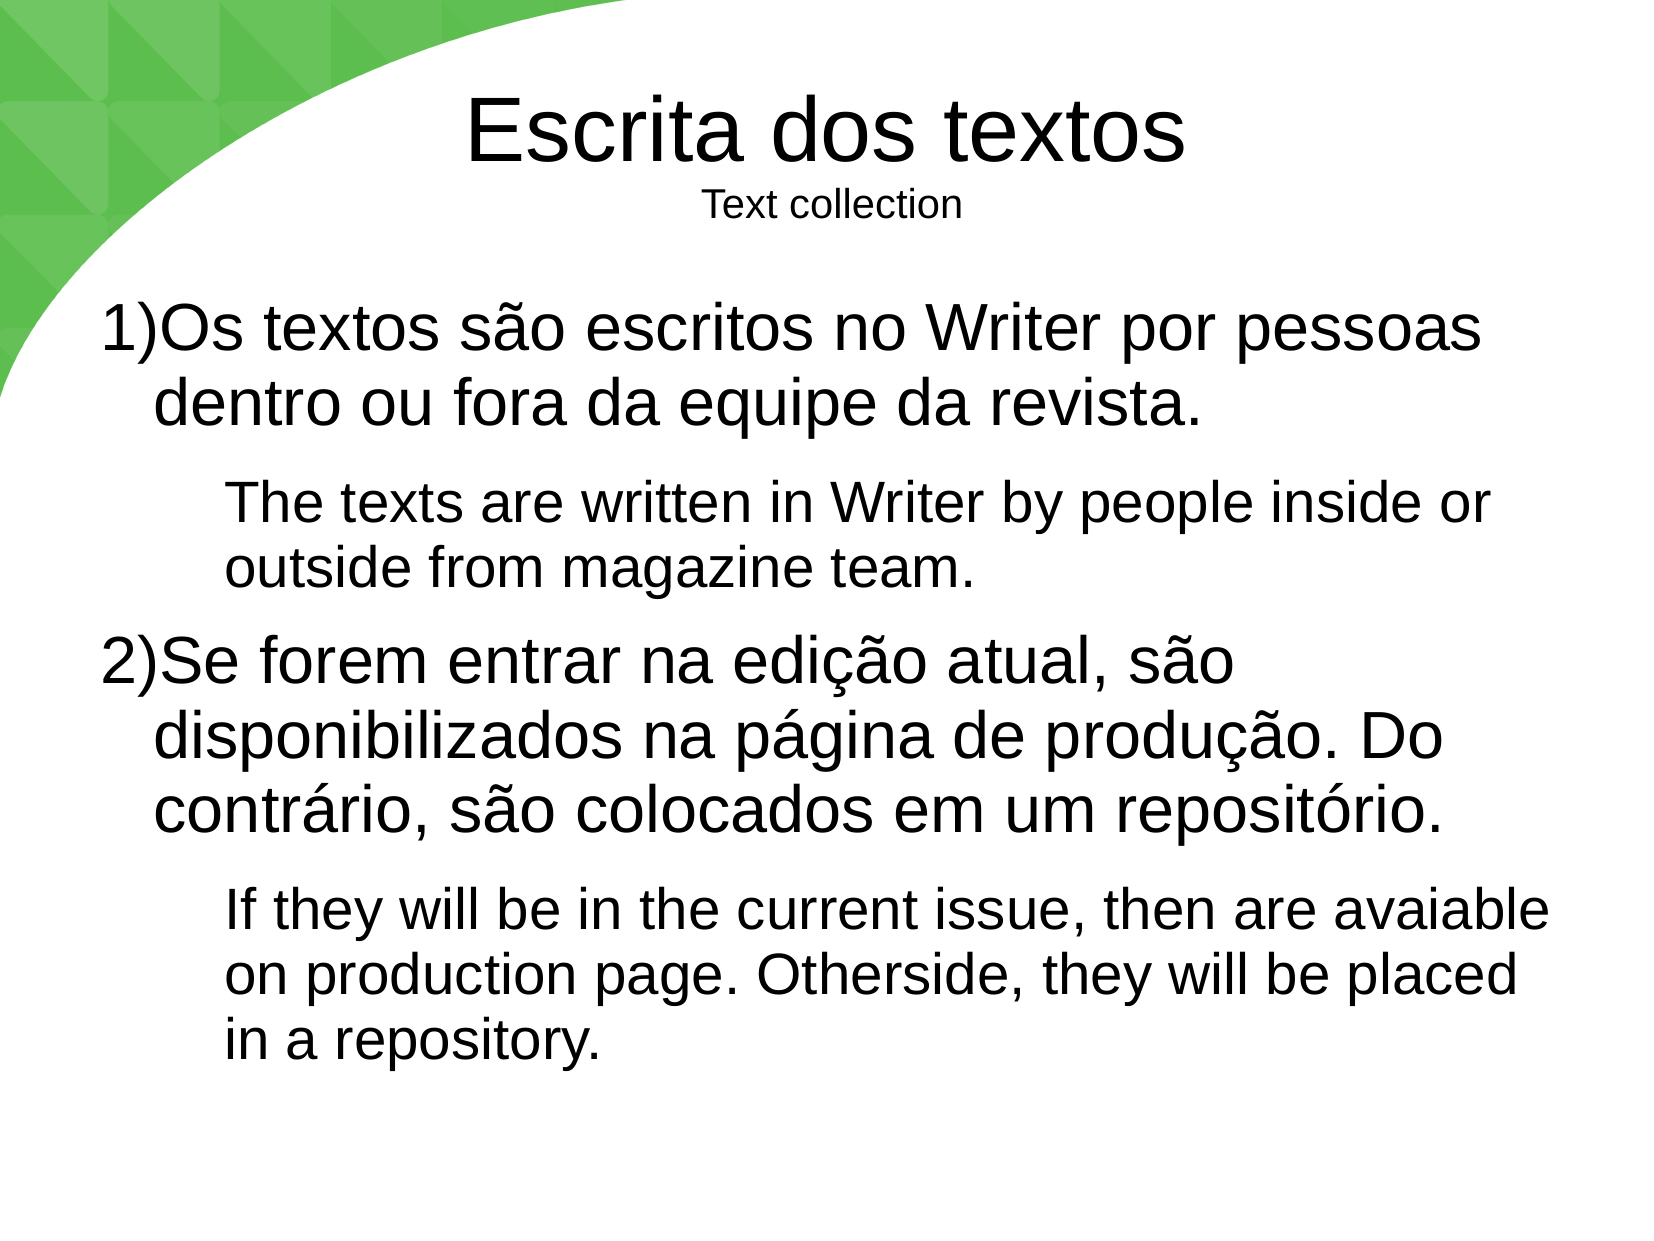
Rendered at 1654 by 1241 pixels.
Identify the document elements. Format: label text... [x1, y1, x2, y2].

title Escrita dos textos Text collection [82, 49, 1571, 257]
list Os textos são escritos no Writer por pessoas dentro ou fora da equipe da revista. The texts are written in Writer by people inside or outside from magazine team. Se forem entrar na edição atual, são disponibilizados na página de produção. Do contrário, são colocados em um repositório. If they will be in the current issue, then are avaiable on production page. Otherside, they will be placed in a repository. [82, 290, 1571, 1109]
